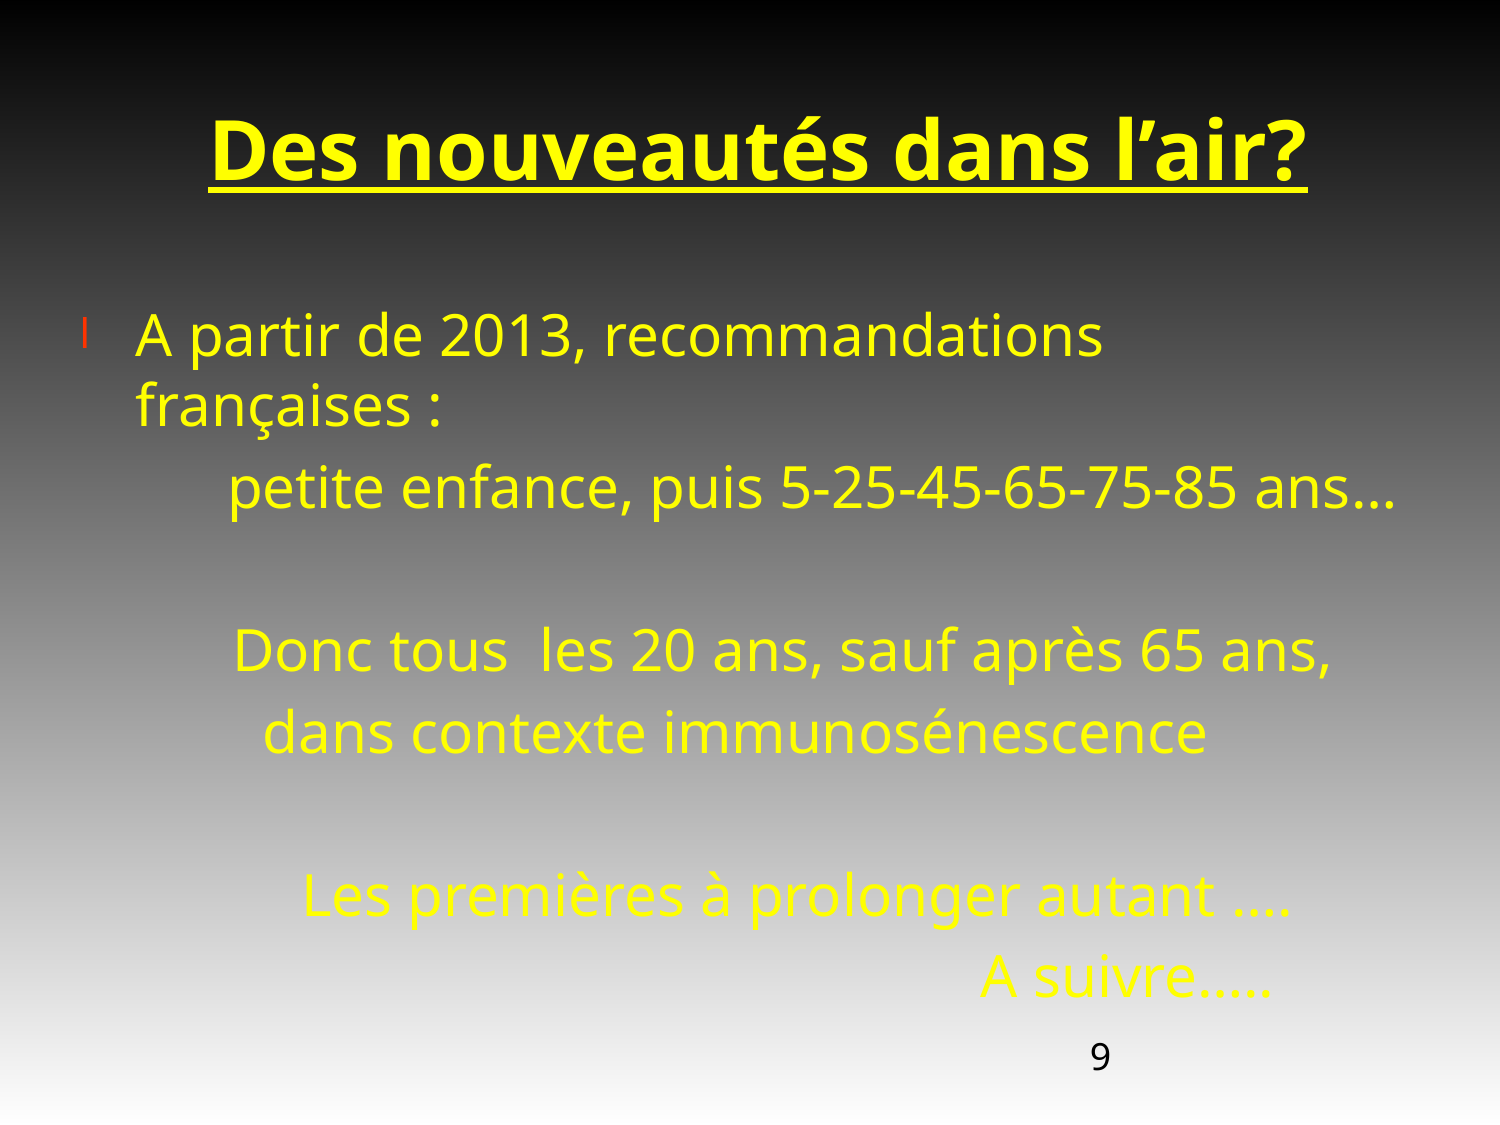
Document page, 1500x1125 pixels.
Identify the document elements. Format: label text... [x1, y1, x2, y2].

title Des nouveautés dans l’air? [76, 90, 1440, 278]
slide_number <numéro> [1074, 1025, 1388, 1100]
list A partir de 2013, recommandations françaises : petite enfance, puis 5-25-45-65-75-85 ans… Donc tous les 20 ans, sauf après 65 ans, dans contexte immunosénescence Les premières à prolonger autant …. A suivre….. [64, 290, 1428, 1061]
